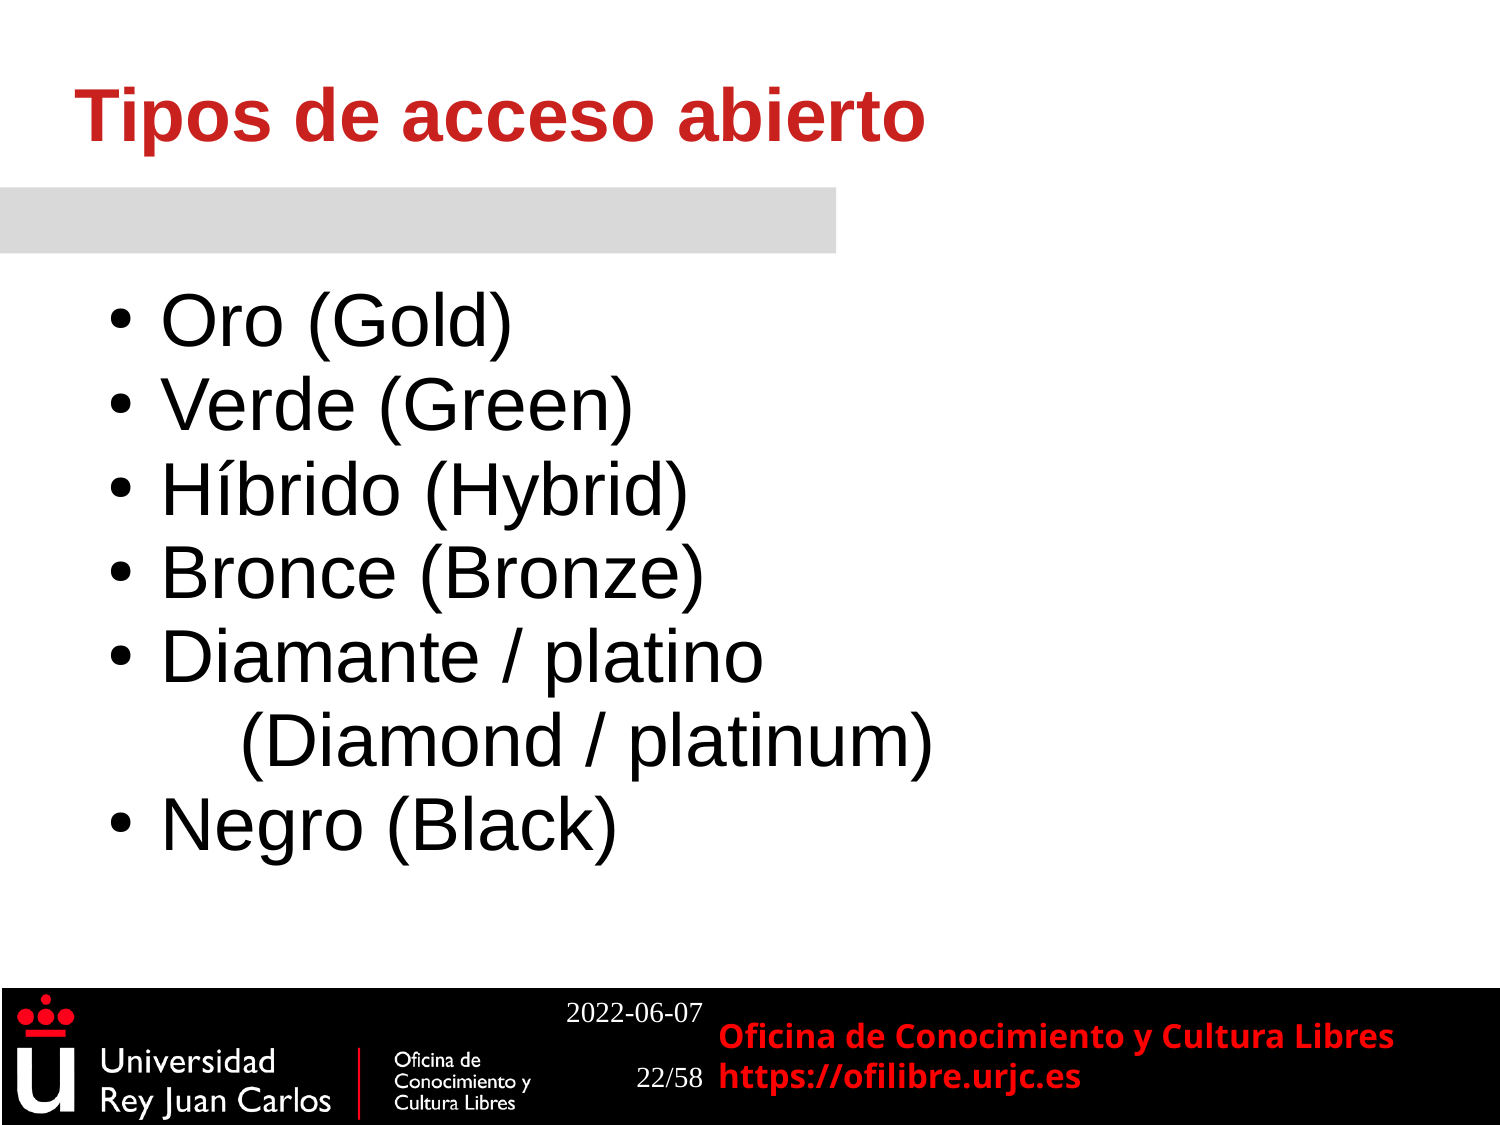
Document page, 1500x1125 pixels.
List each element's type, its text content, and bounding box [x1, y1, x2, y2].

title [75, 7, 1425, 196]
text_box Oro (Gold) Verde (Green) Híbrido (Hybrid) Bronce (Bronze) Diamante / platino (Diamond / platinum) Negro (Black) [75, 271, 1226, 937]
picture [17, 994, 531, 1120]
text_box Tipos de acceso abierto [60, 66, 991, 249]
